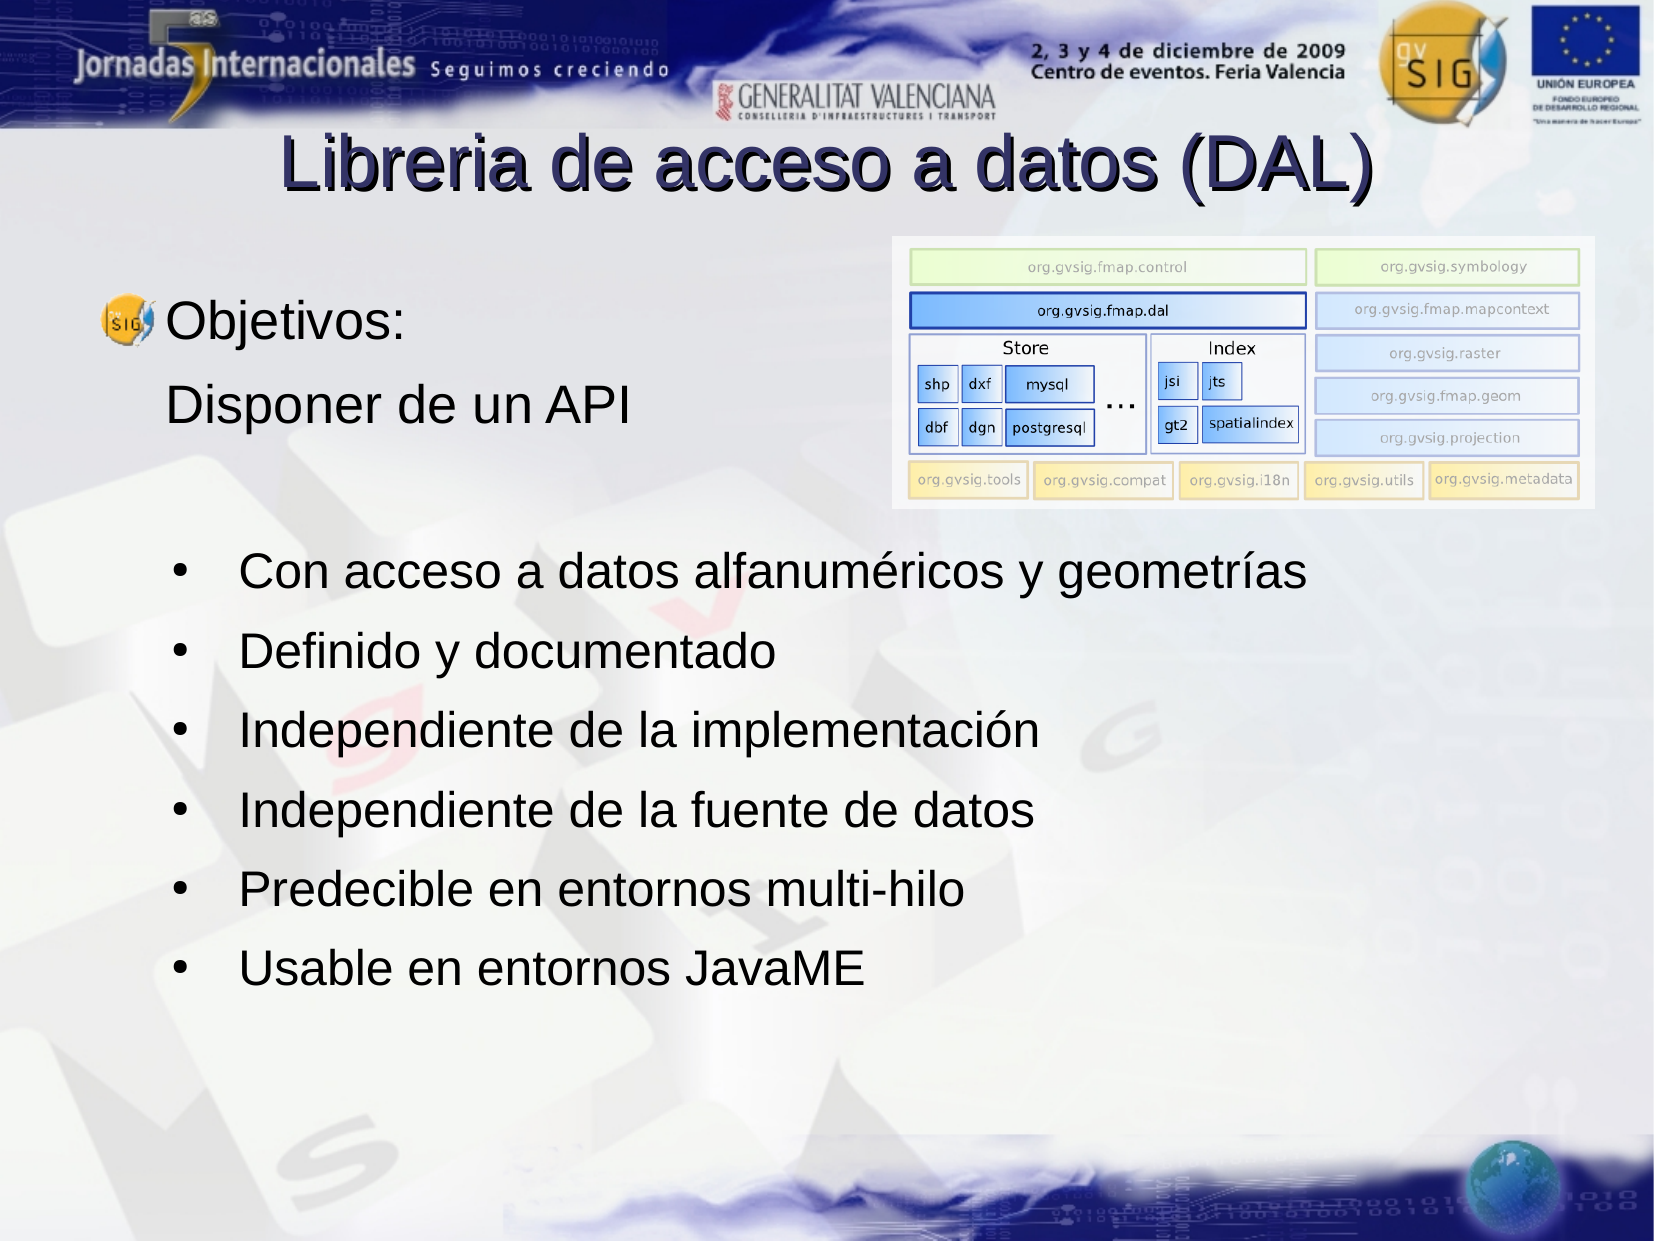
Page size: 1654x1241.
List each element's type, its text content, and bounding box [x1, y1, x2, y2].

title Libreria de acceso a datos (DAL) [82, 40, 1571, 266]
picture [0, 0, 1654, 1241]
list Objetivos: Disponer de un API Con acceso a datos alfanuméricos y geometrías Definido y documentado Independiente de la implementación Independiente de la fuente de datos Predecible en entornos multi-hilo Usable en entornos JavaME [82, 290, 1571, 1109]
